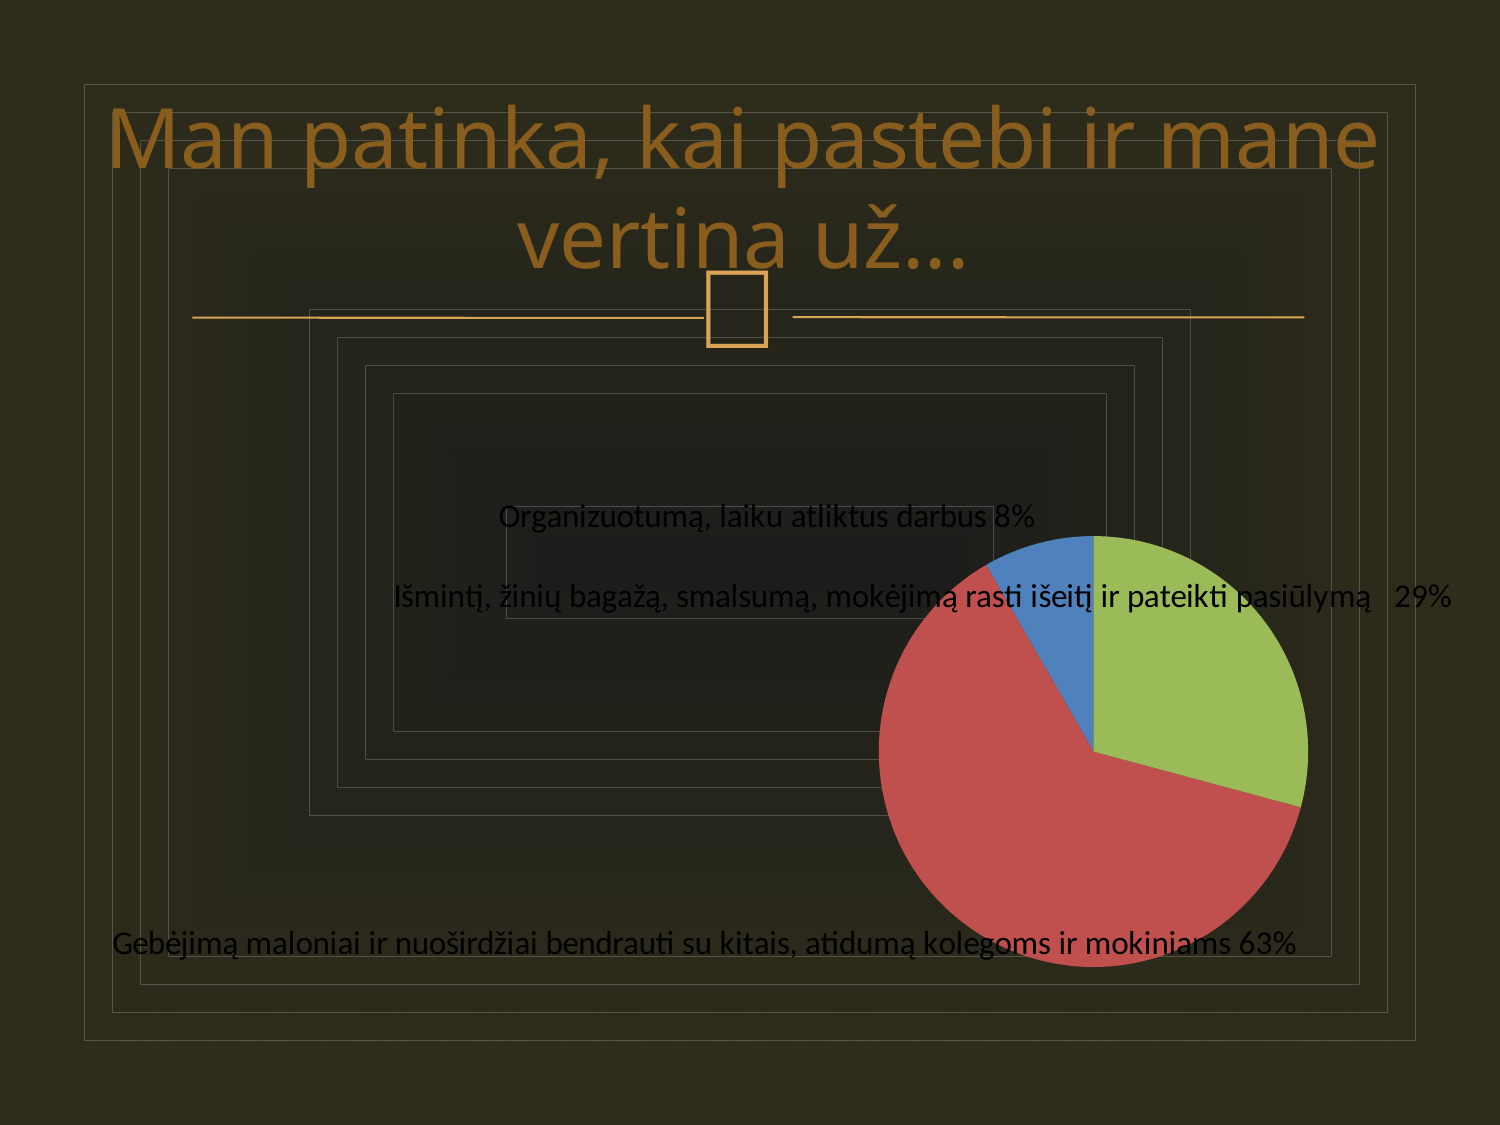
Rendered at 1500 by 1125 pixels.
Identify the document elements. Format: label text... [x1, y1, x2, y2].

title Man patinka, kai pastebi ir mane vertina už... [29, 78, 1458, 252]
chart [112, 420, 1459, 1057]
